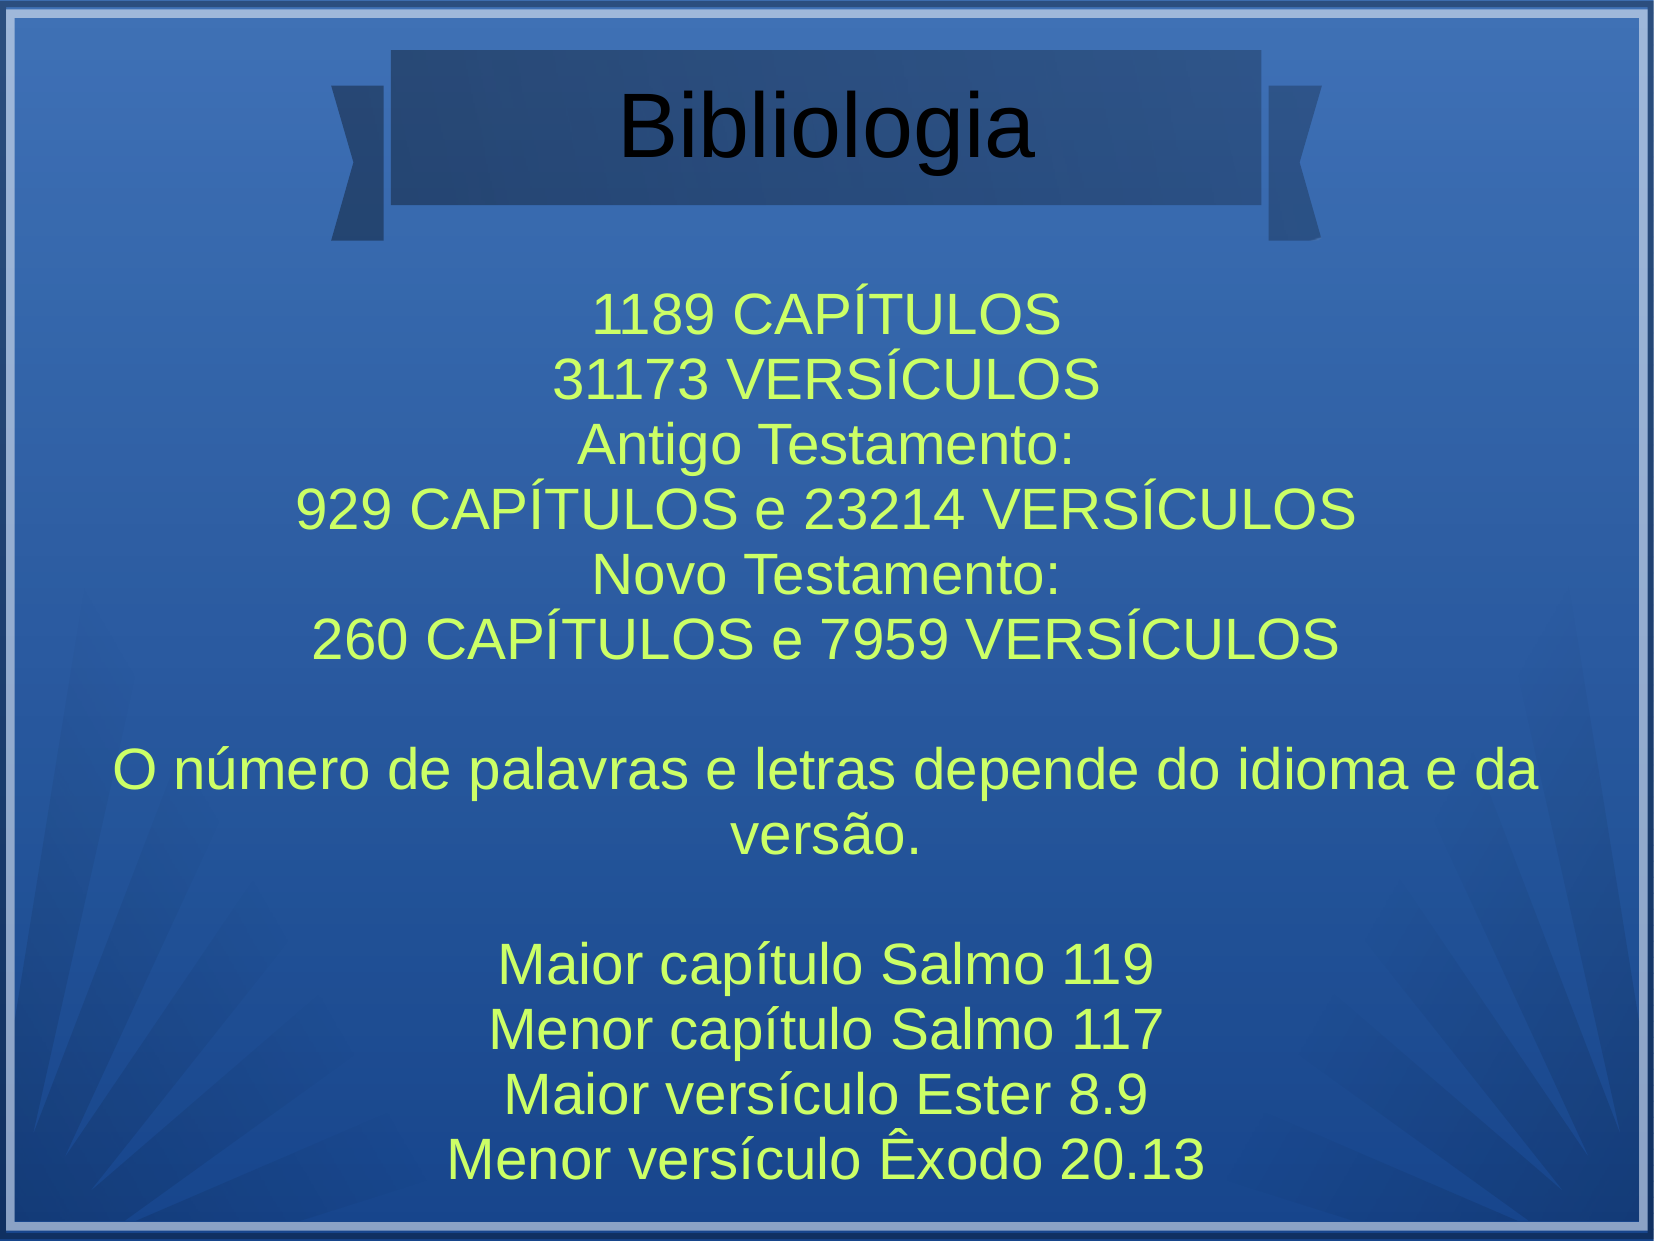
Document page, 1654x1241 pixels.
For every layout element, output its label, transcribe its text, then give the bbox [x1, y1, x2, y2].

subtitle 1189 CAPÍTULOS 31173 VERSÍCULOS Antigo Testamento: 929 CAPÍTULOS e 23214 VERSÍCULOS Novo Testamento: 260 CAPÍTULOS e 7959 VERSÍCULOS O número de palavras e letras depende do idioma e da versão. Maior capítulo Salmo 119 Menor capítulo Salmo 117 Maior versículo Ester 8.9 Menor versículo Êxodo 20.13 [82, 214, 1571, 1241]
title Bibliologia [389, 47, 1264, 205]
